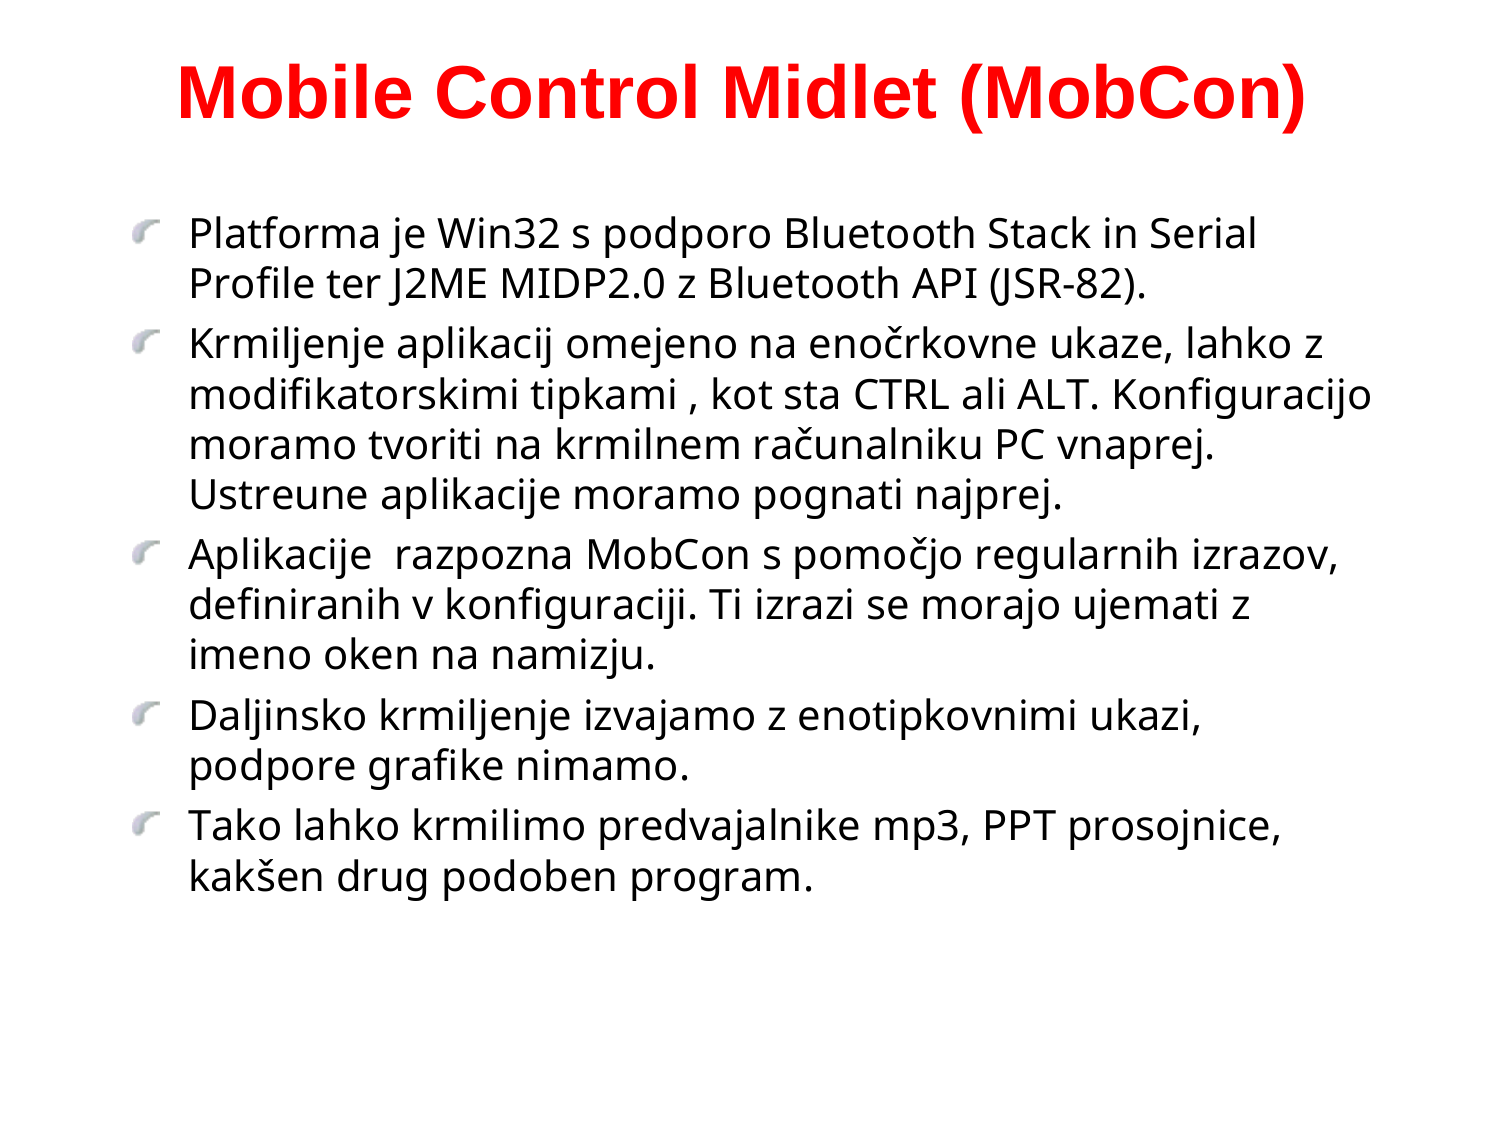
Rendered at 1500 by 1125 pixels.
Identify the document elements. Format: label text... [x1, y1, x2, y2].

title Mobile Control Midlet (MobCon) [105, 0, 1381, 141]
list Platforma je Win32 s podporo Bluetooth Stack in Serial Profile ter J2ME MIDP2.0 z Bluetooth API (JSR-82). Krmiljenje aplikacij omejeno na enočrkovne ukaze, lahko z modifikatorskimi tipkami , kot sta CTRL ali ALT. Konfiguracijo moramo tvoriti na krmilnem računalniku PC vnaprej. Ustreune aplikacije moramo pognati najprej. Aplikacije razpozna MobCon s pomočjo regularnih izrazov, definiranih v konfiguraciji. Ti izrazi se morajo ujemati z imeno oken na namizju. Daljinsko krmiljenje izvajamo z enotipkovnimi ukazi, podpore grafike nimamo. Tako lahko krmilimo predvajalnike mp3, PPT prosojnice, kakšen drug podoben program. [117, 199, 1393, 875]
